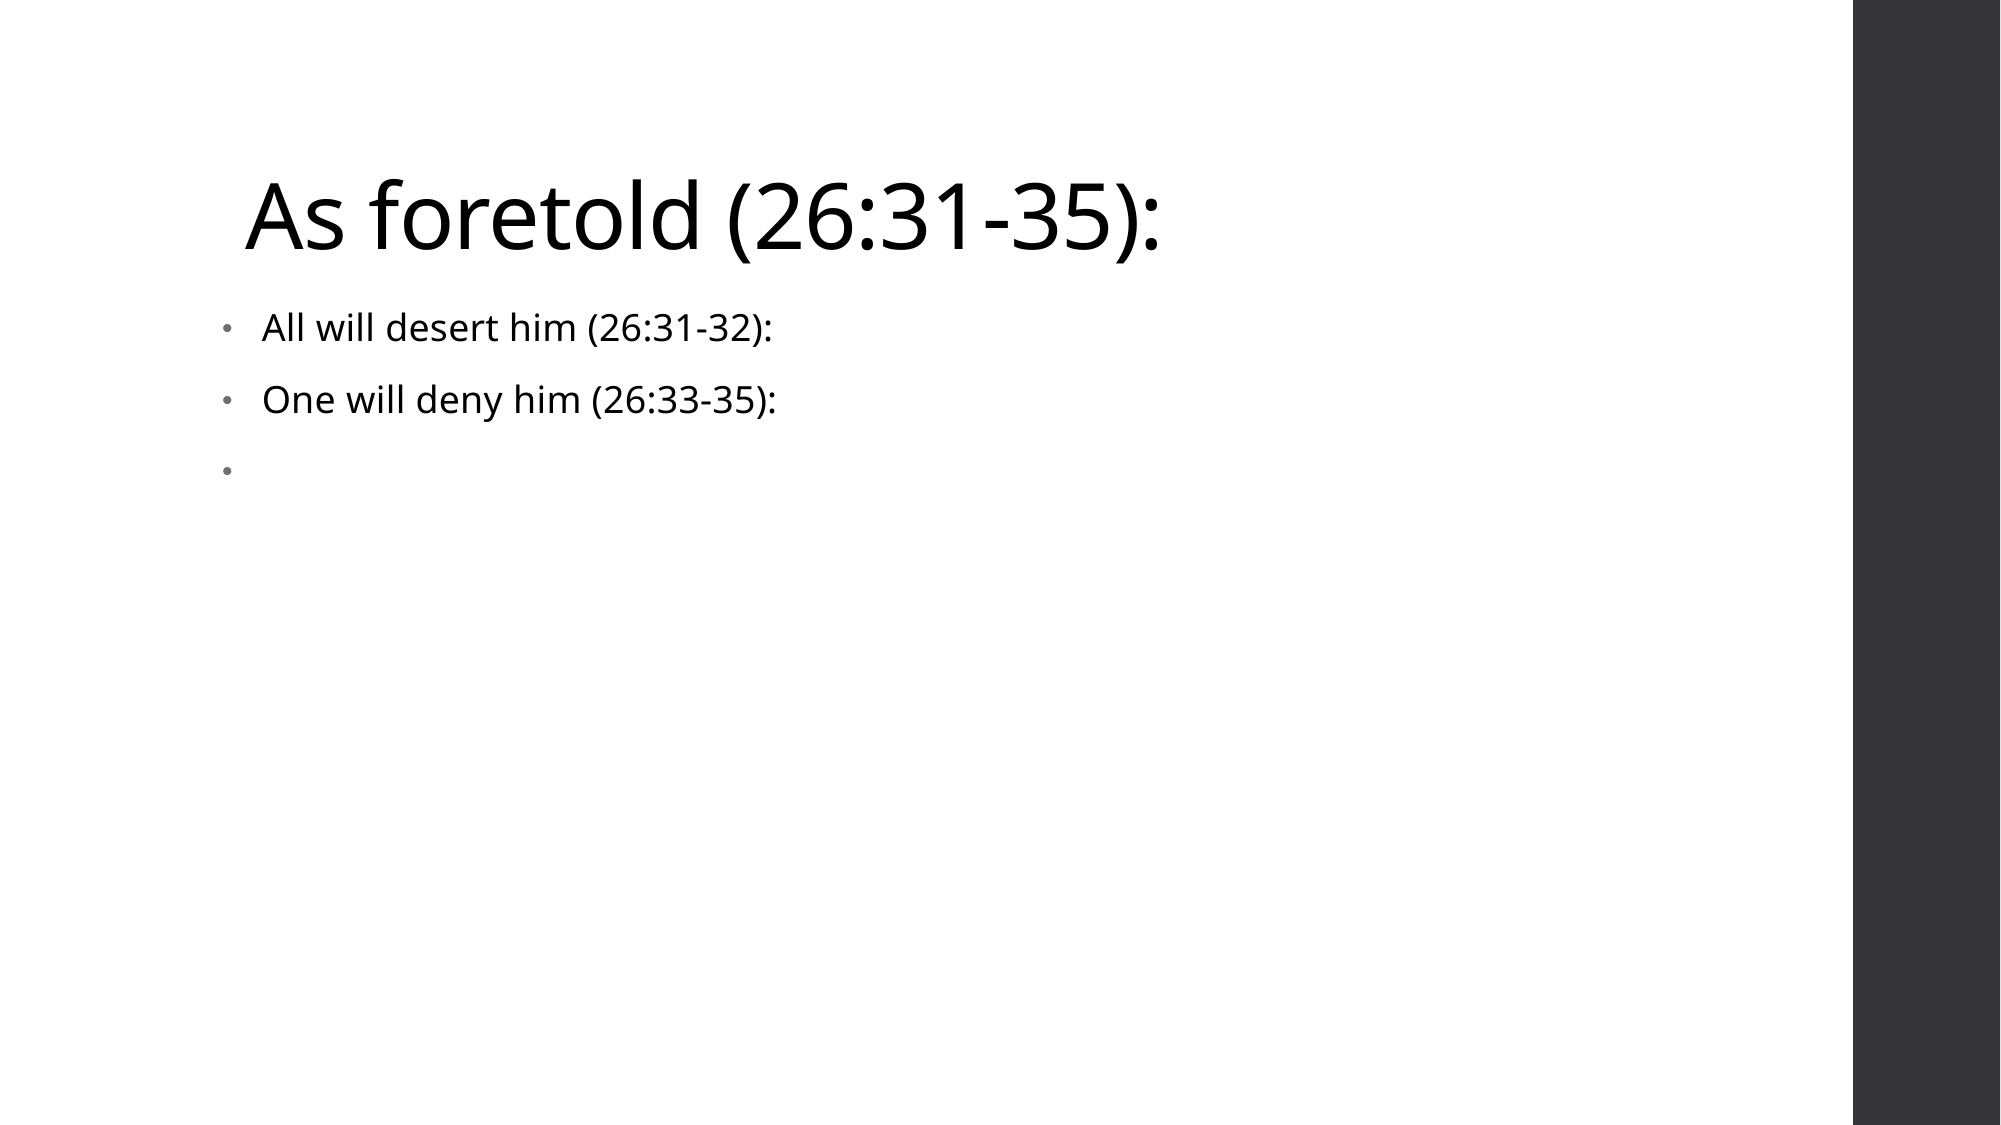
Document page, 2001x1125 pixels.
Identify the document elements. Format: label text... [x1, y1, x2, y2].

list All will desert him (26:31-32): One will deny him (26:33-35): [206, 299, 1617, 1014]
title As foretold (26:31-35): [206, 60, 1797, 278]
